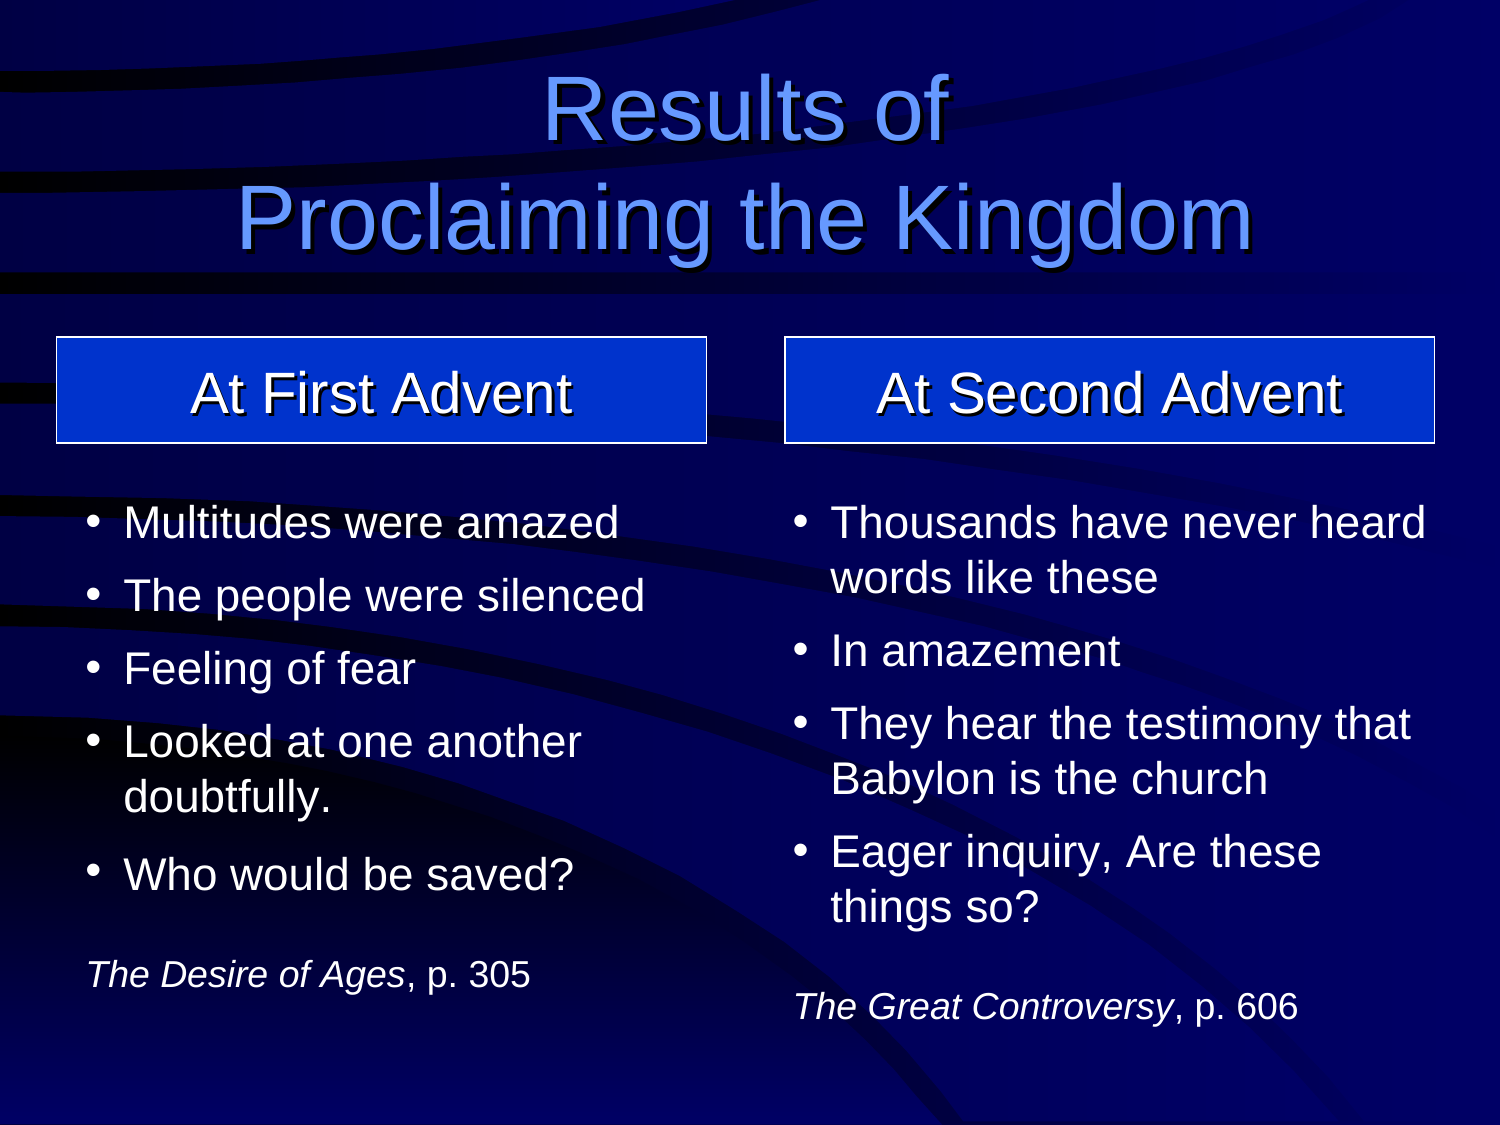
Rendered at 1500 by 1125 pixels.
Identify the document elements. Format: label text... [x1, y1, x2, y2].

title Results of Proclaiming the Kingdom [69, 40, 1422, 269]
text_box At First Advent [56, 336, 707, 444]
text_box Thousands have never heard words like these In amazement They hear the testimony that Babylon is the church Eager inquiry, Are these things so? The Great Controversy, p. 606 [777, 485, 1448, 1035]
text_box At Second Advent [784, 336, 1435, 444]
text_box Multitudes were amazed The people were silenced Feeling of fear Looked at one another doubtfully. Who would be saved? The Desire of Ages, p. 305 [70, 485, 741, 1003]
